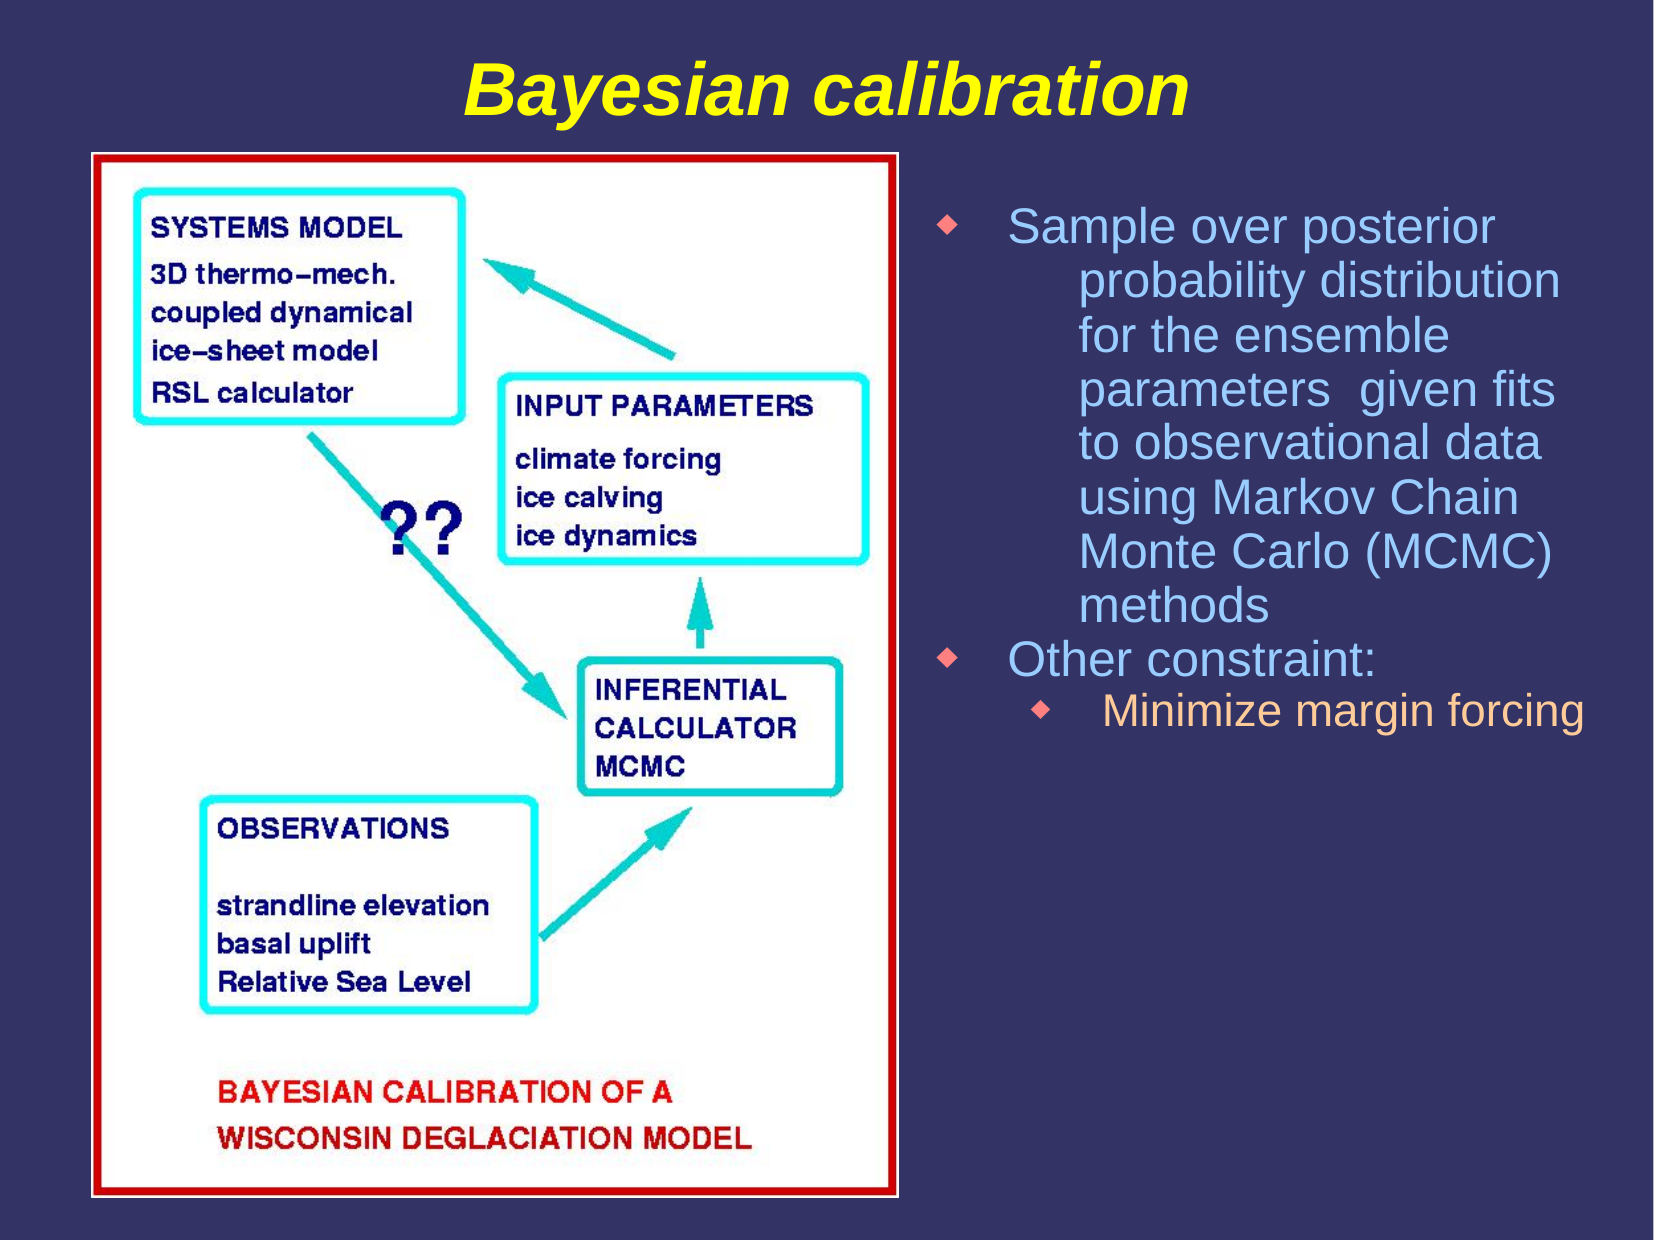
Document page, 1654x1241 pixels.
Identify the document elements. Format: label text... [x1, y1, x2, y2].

list Sample over posterior probability distribution for the ensemble parameters given fits to observational data using Markov Chain Monte Carlo (MCMC) methods Other constraint: Minimize margin forcing [913, 200, 1612, 1159]
picture [91, 152, 899, 1198]
title Bayesian calibration [121, 21, 1534, 161]
